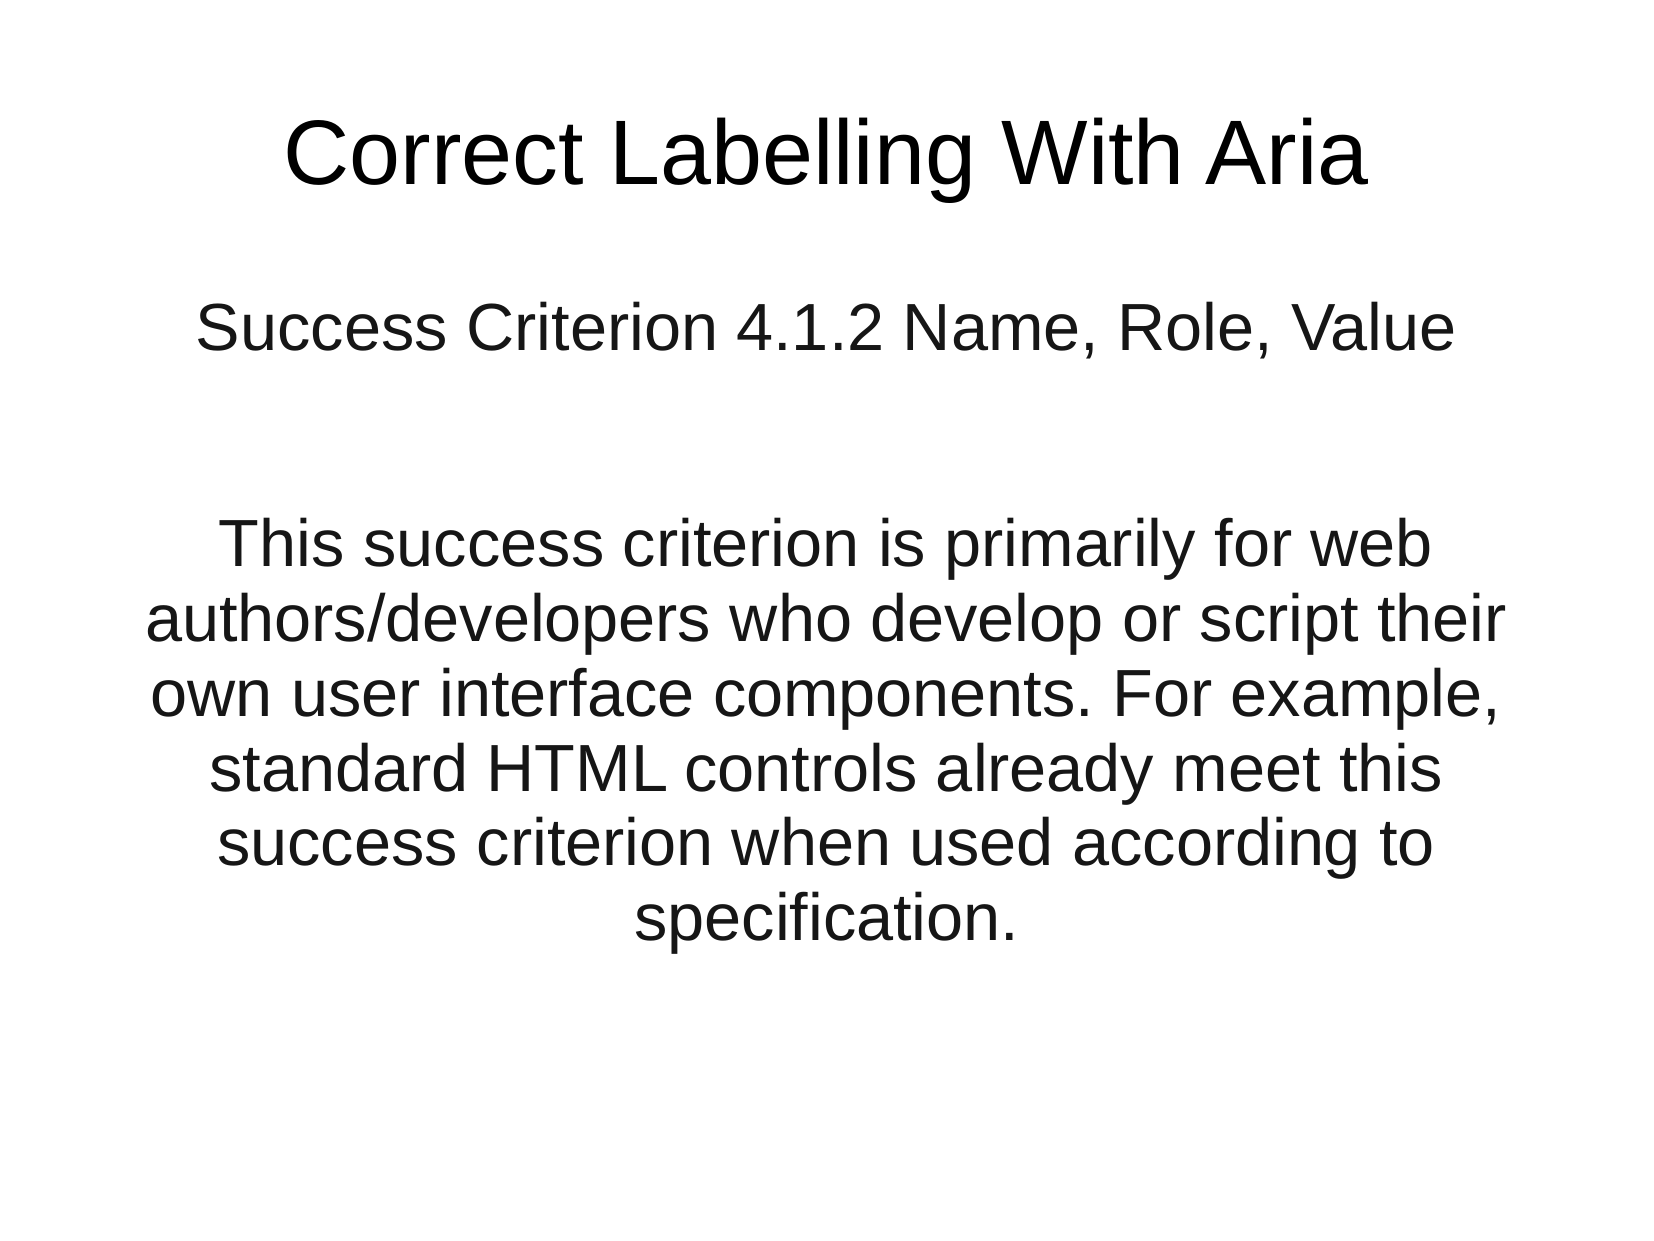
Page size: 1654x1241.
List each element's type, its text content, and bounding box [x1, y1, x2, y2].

list Success Criterion 4.1.2 Name, Role, Value This success criterion is primarily for web authors/developers who develop or script their own user interface components. For example, standard HTML controls already meet this success criterion when used according to specification. [82, 290, 1571, 1109]
title Correct Labelling With Aria [82, 49, 1571, 257]
